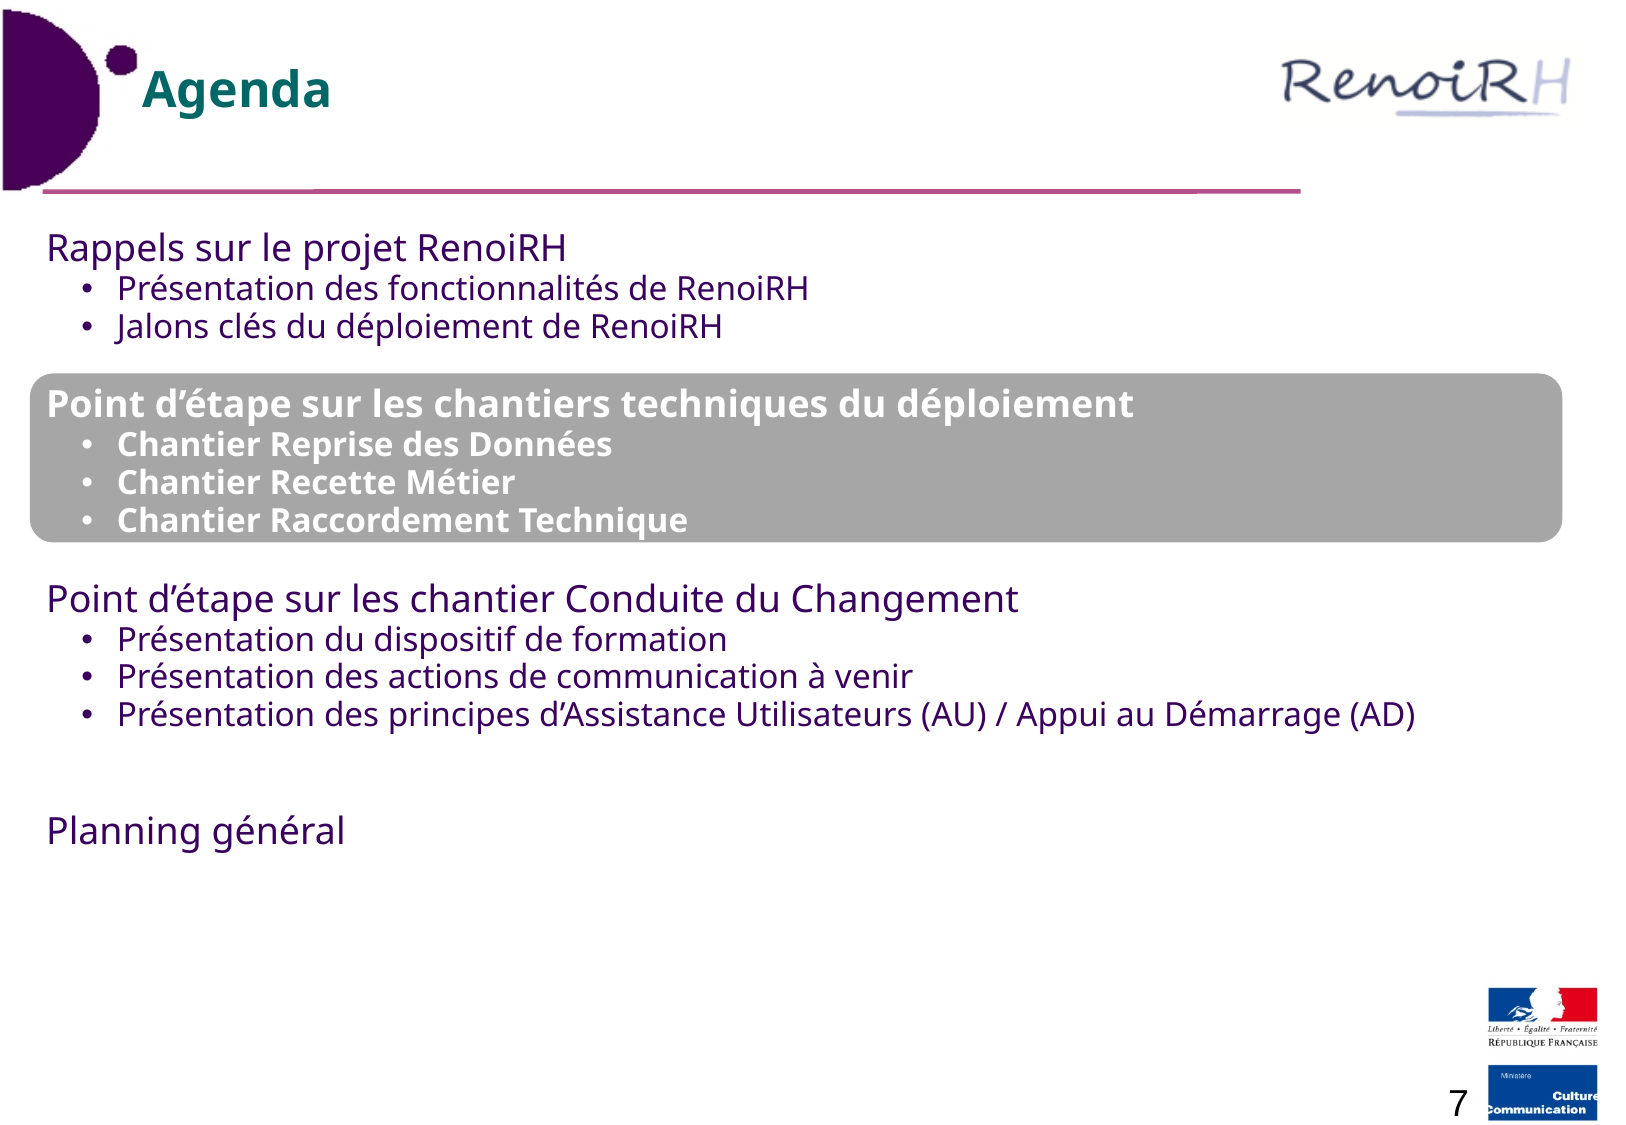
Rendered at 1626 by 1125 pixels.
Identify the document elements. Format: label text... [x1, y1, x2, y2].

picture [1484, 979, 1600, 1125]
text_box Agenda [130, 20, 1392, 162]
text_box <numéro> [1105, 1071, 1484, 1120]
text_box Rappels sur le projet RenoiRH Présentation des fonctionnalités de RenoiRH Jalons clés du déploiement de RenoiRH Point d’étape sur les chantiers techniques du déploiement Chantier Reprise des Données Chantier Recette Métier Chantier Raccordement Technique Point d’étape sur les chantier Conduite du Changement Présentation du dispositif de formation Présentation des actions de communication à venir Présentation des principes d’Assistance Utilisateurs (AU) / Appui au Démarrage (AD) Planning général [31, 219, 1581, 989]
picture [1273, 42, 1582, 129]
picture [0, 0, 161, 203]
